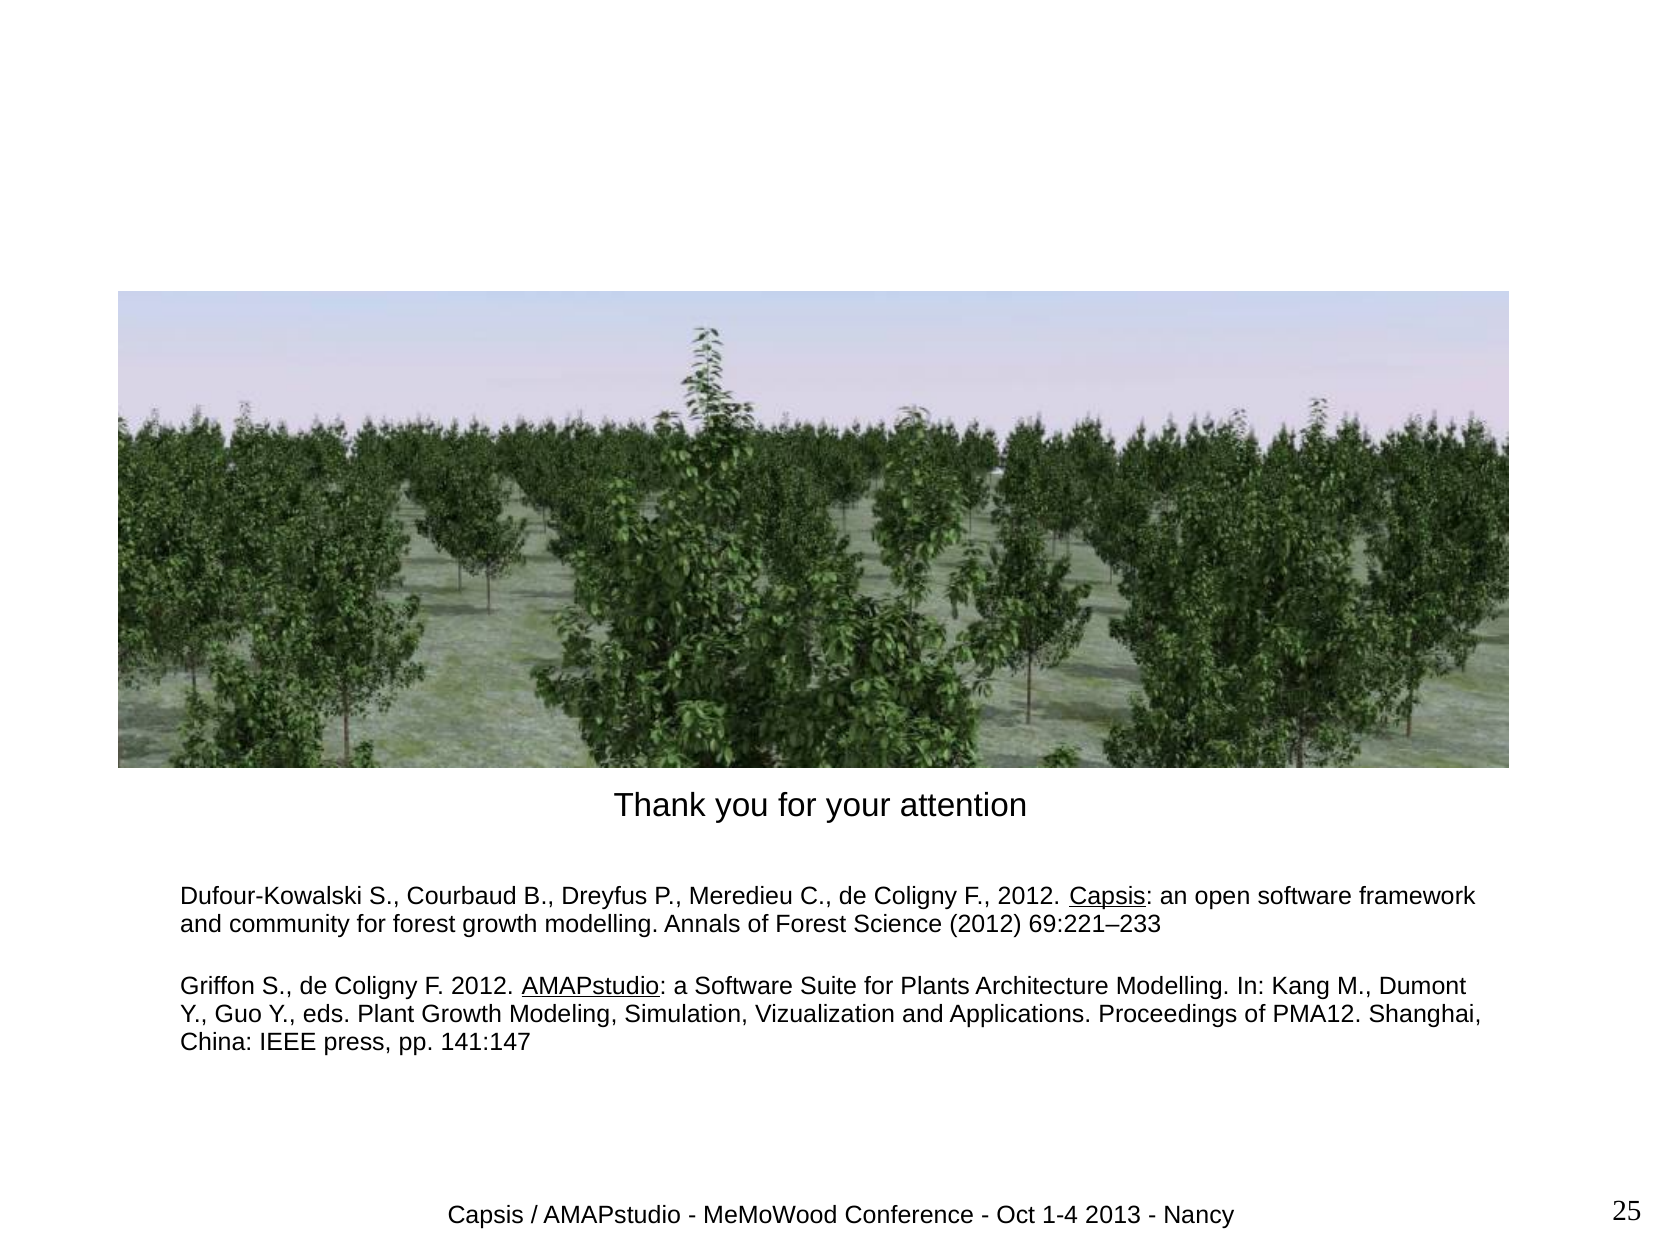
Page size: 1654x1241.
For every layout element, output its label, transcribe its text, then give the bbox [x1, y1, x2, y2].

picture [118, 291, 1509, 768]
text_box Griffon S., de Coligny F. 2012. AMAPstudio: a Software Suite for Plants Architecture Modelling. In: Kang M., Dumont Y., Guo Y., eds. Plant Growth Modeling, Simulation, Vizualization and Applications. Proceedings of PMA12. Shanghai, China: IEEE press, pp. 141:147 [165, 964, 1501, 1063]
text_box Thank you for your attention [259, 779, 1382, 832]
text_box Dufour-Kowalski S., Courbaud B., Dreyfus P., Meredieu C., de Coligny F., 2012. Capsis: an open software framework and community for forest growth modelling. Annals of Forest Science (2012) 69:221–233 [165, 874, 1512, 945]
text_box Capsis / AMAPstudio - MeMoWood Conference - Oct 1-4 2013 - Nancy [307, 1192, 1377, 1236]
